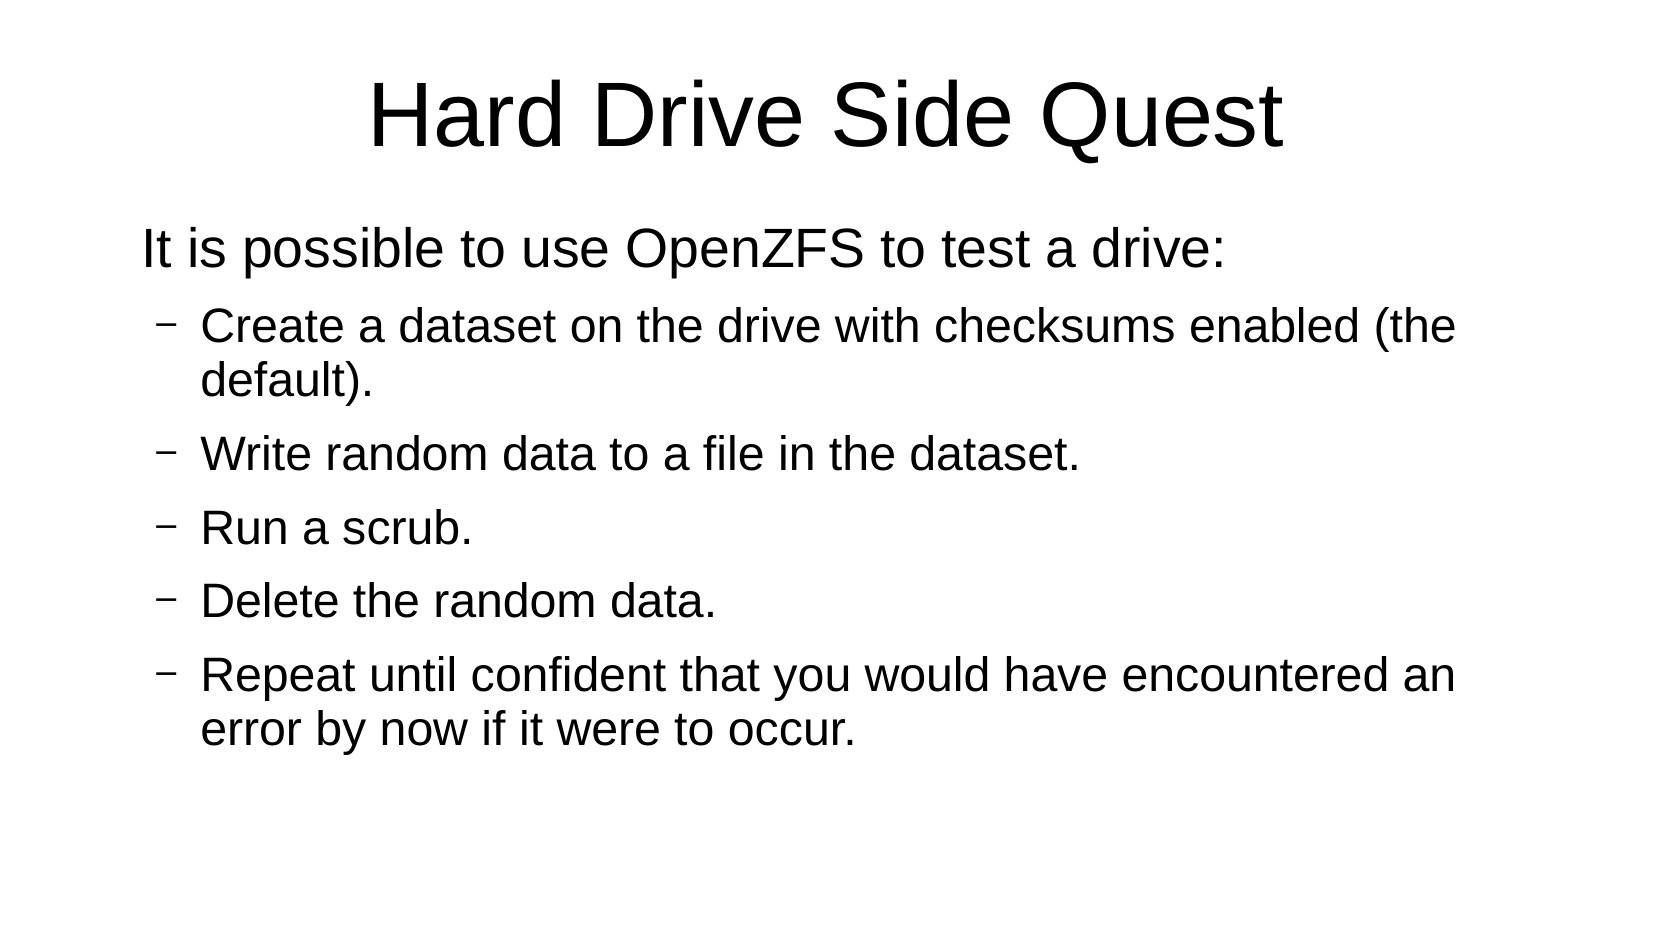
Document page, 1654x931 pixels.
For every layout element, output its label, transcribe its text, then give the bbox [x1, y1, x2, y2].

list It is possible to use OpenZFS to test a drive: Create a dataset on the drive with checksums enabled (the default). Write random data to a file in the dataset. Run a scrub. Delete the random data. Repeat until confident that you would have encountered an error by now if it were to occur. [82, 217, 1571, 758]
title Hard Drive Side Quest [82, 37, 1571, 193]
